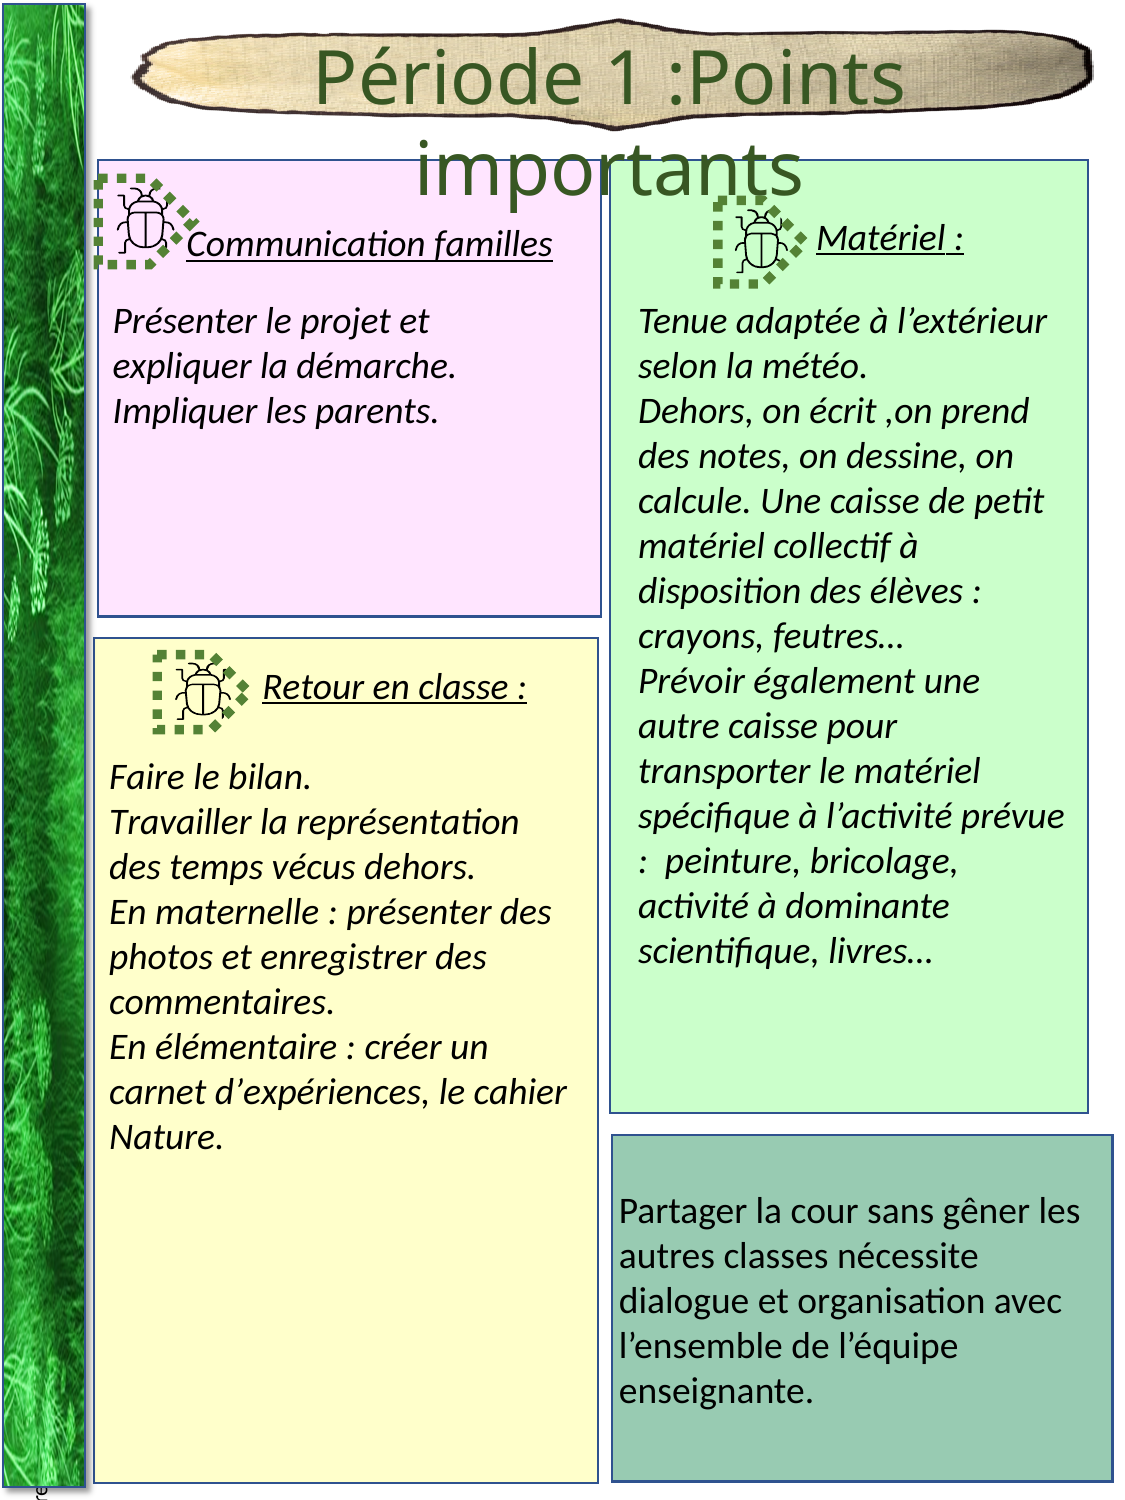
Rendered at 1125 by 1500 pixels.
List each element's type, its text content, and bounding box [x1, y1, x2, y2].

picture [519, 160, 536, 164]
text_box [610, 164, 1088, 1113]
text_box Tenue adaptée à l’extérieur selon la météo. Dehors, on écrit ,on prend des notes, on dessine, on calcule. Une caisse de petit matériel collectif à disposition des élèves : crayons, feutres… Prévoir également une autre caisse pour transporter le matériel spécifique à l’activité prévue : peinture, bricolage, activité à dominante scientifique, livres… [623, 288, 1082, 985]
text_box [612, 1135, 1112, 1482]
text_box Communication familles [171, 212, 568, 272]
text_box [561, 164, 584, 190]
text_box [663, 175, 682, 190]
picture [448, 160, 464, 164]
text_box [517, 164, 539, 190]
text_box Matériel : [801, 205, 979, 265]
picture [564, 160, 582, 164]
picture [474, 160, 489, 164]
text_box Retour en classe : Faire le bilan. Travailler la représentation des temps vécus dehors. En maternelle : présenter des photos et enregistrer des commentaires. En élémentaire : créer un carnet d’expériences, le cahier Nature. [94, 655, 591, 1165]
text_box [98, 164, 601, 616]
picture [0, 0, 1125, 1500]
text_box Période 1 :Points importants [134, 22, 1086, 129]
picture [710, 160, 728, 164]
text_box Partager la cour sans gêner les autres classes nécessite dialogue et organisation avec l’ensemble de l’équipe enseignante. [603, 1178, 1105, 1421]
text_box [99, 638, 598, 1483]
text_box Présenter le projet et expliquer la démarche. Impliquer les parents. [97, 288, 499, 440]
